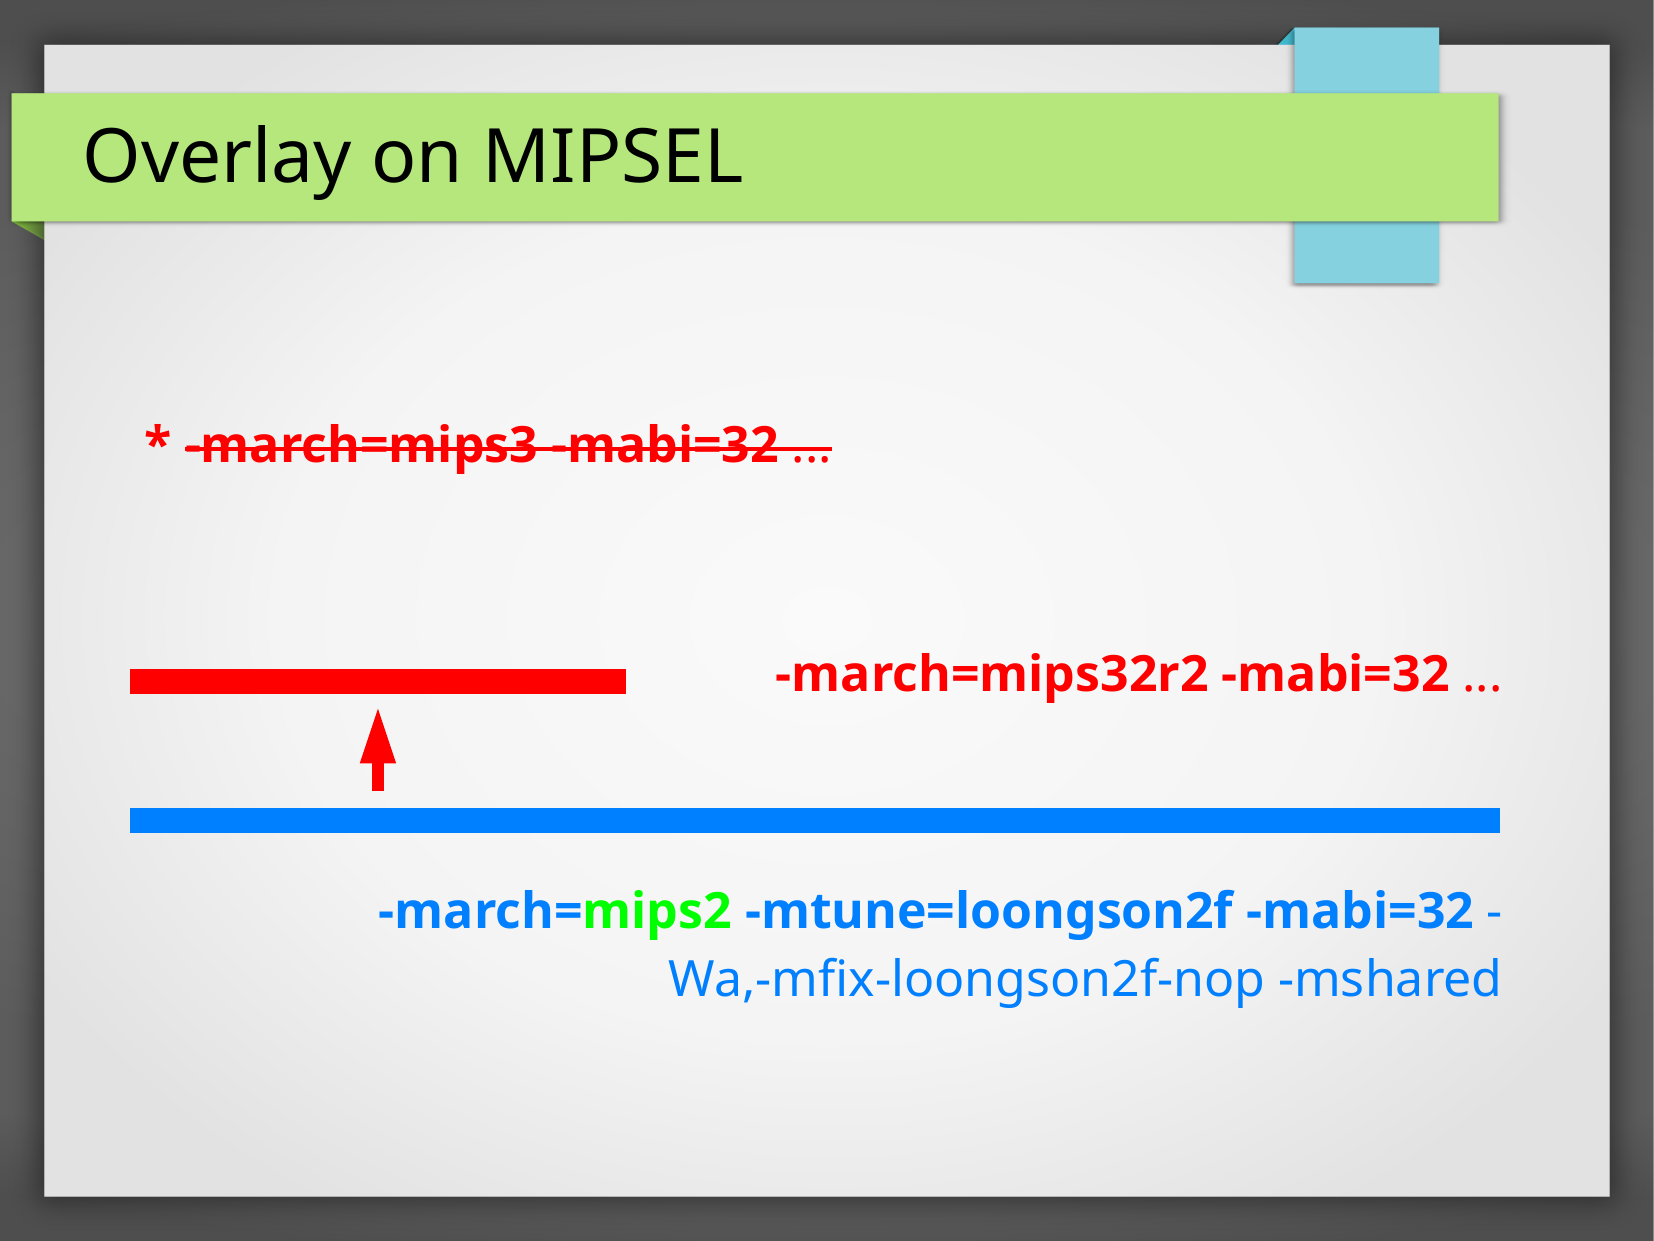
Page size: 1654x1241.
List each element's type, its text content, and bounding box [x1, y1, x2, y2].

text_box -march=mips2 -mtune=loongson2f -mabi=32 -Wa,-mfix-loongson2f-nop -mshared [342, 867, 1518, 1105]
picture [0, 0, 1654, 1241]
text_box * -march=mips3 -mabi=32 ... [129, 401, 889, 491]
text_box -march=mips32r2 -mabi=32 ... [702, 630, 1518, 720]
title Overlay on MIPSEL [82, 94, 1264, 213]
